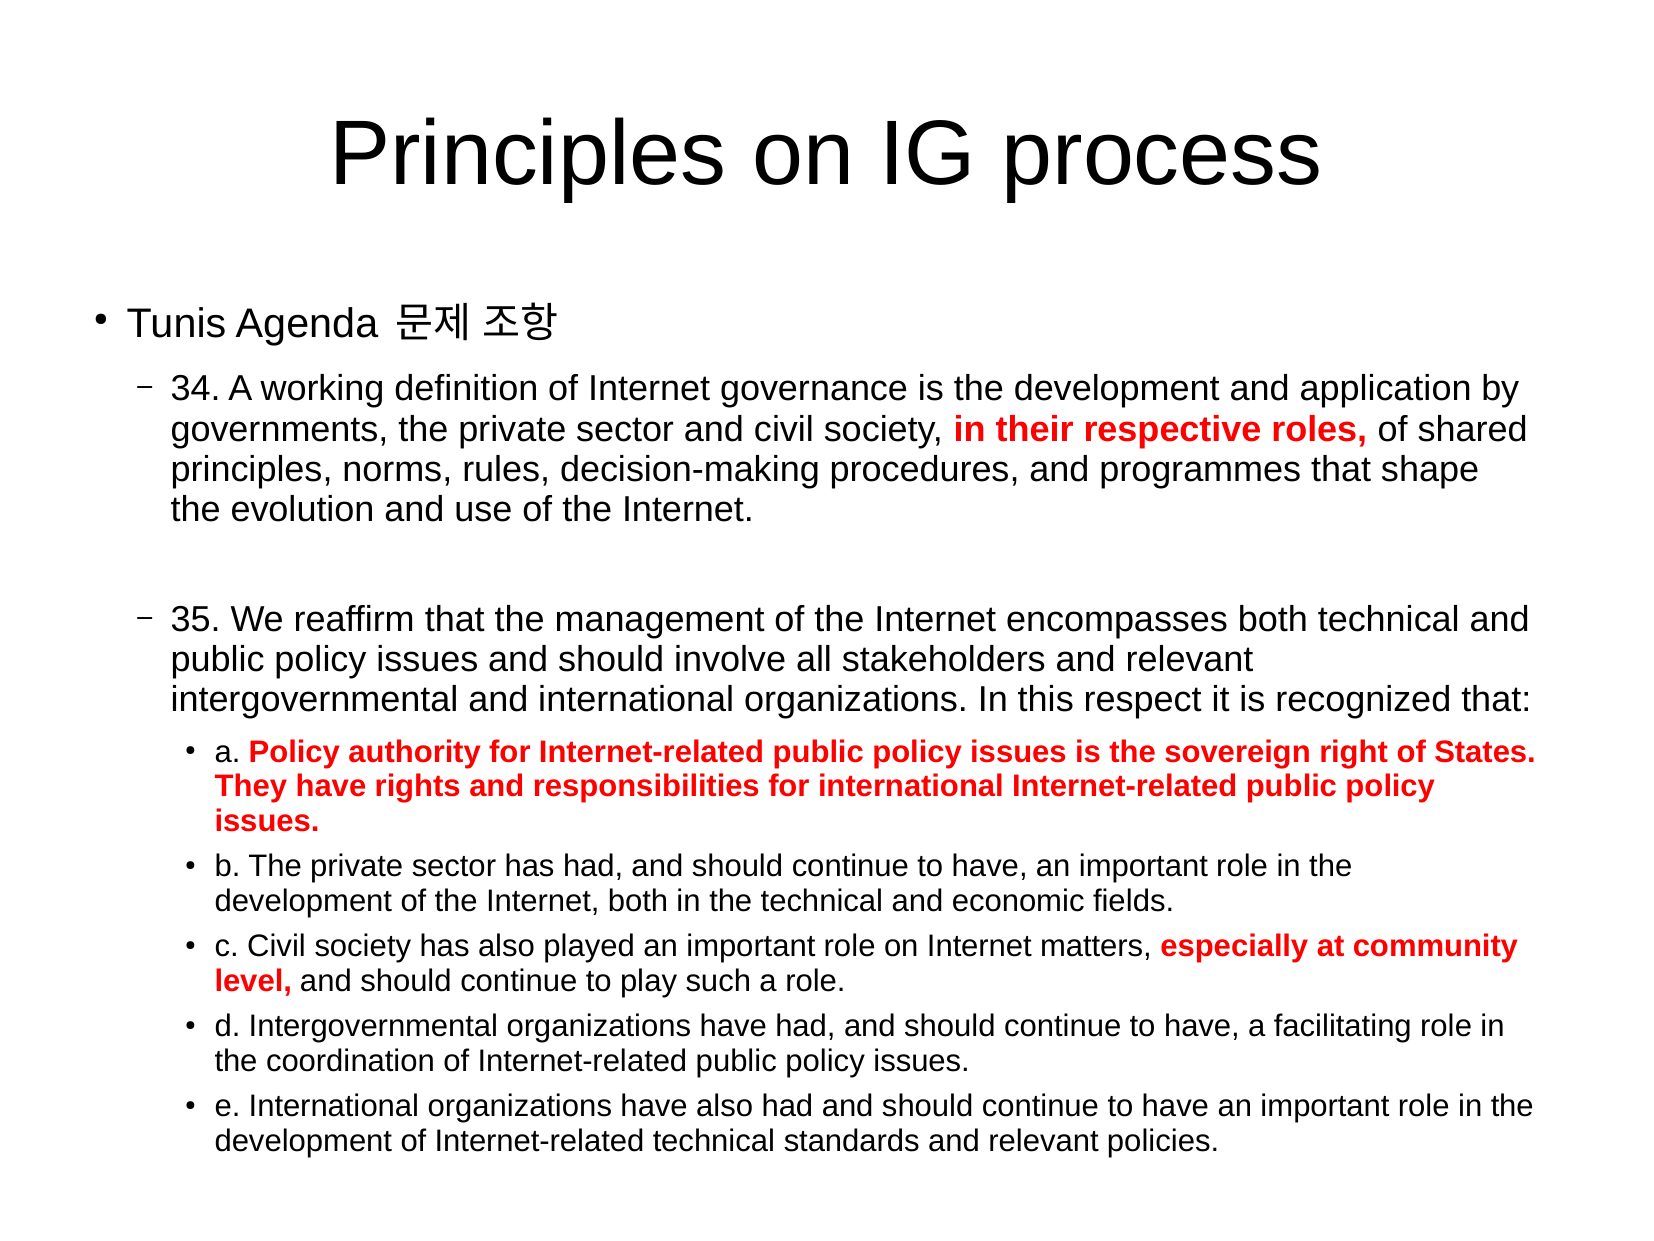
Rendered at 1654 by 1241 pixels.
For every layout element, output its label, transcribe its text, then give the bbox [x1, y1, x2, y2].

title Principles on IG process [82, 49, 1571, 257]
list Tunis Agenda 문제 조항 34. A working definition of Internet governance is the development and application by governments, the private sector and civil society, in their respective roles, of shared principles, norms, rules, decision-making procedures, and programmes that shape the evolution and use of the Internet. 35. We reaffirm that the management of the Internet encompasses both technical and public policy issues and should involve all stakeholders and relevant intergovernmental and international organizations. In this respect it is recognized that: a. Policy authority for Internet-related public policy issues is the sovereign right of States. They have rights and responsibilities for international Internet-related public policy issues. b. The private sector has had, and should continue to have, an important role in the development of the Internet, both in the technical and economic fields. c. Civil society has also played an important role on Internet matters, especially at community level, and should continue to play such a role. d. Intergovernmental organizations have had, and should continue to have, a facilitating role in the coordination of Internet-related public policy issues. e. International organizations have also had and should continue to have an important role in the development of Internet-related technical standards and relevant policies. [82, 290, 1538, 1193]
